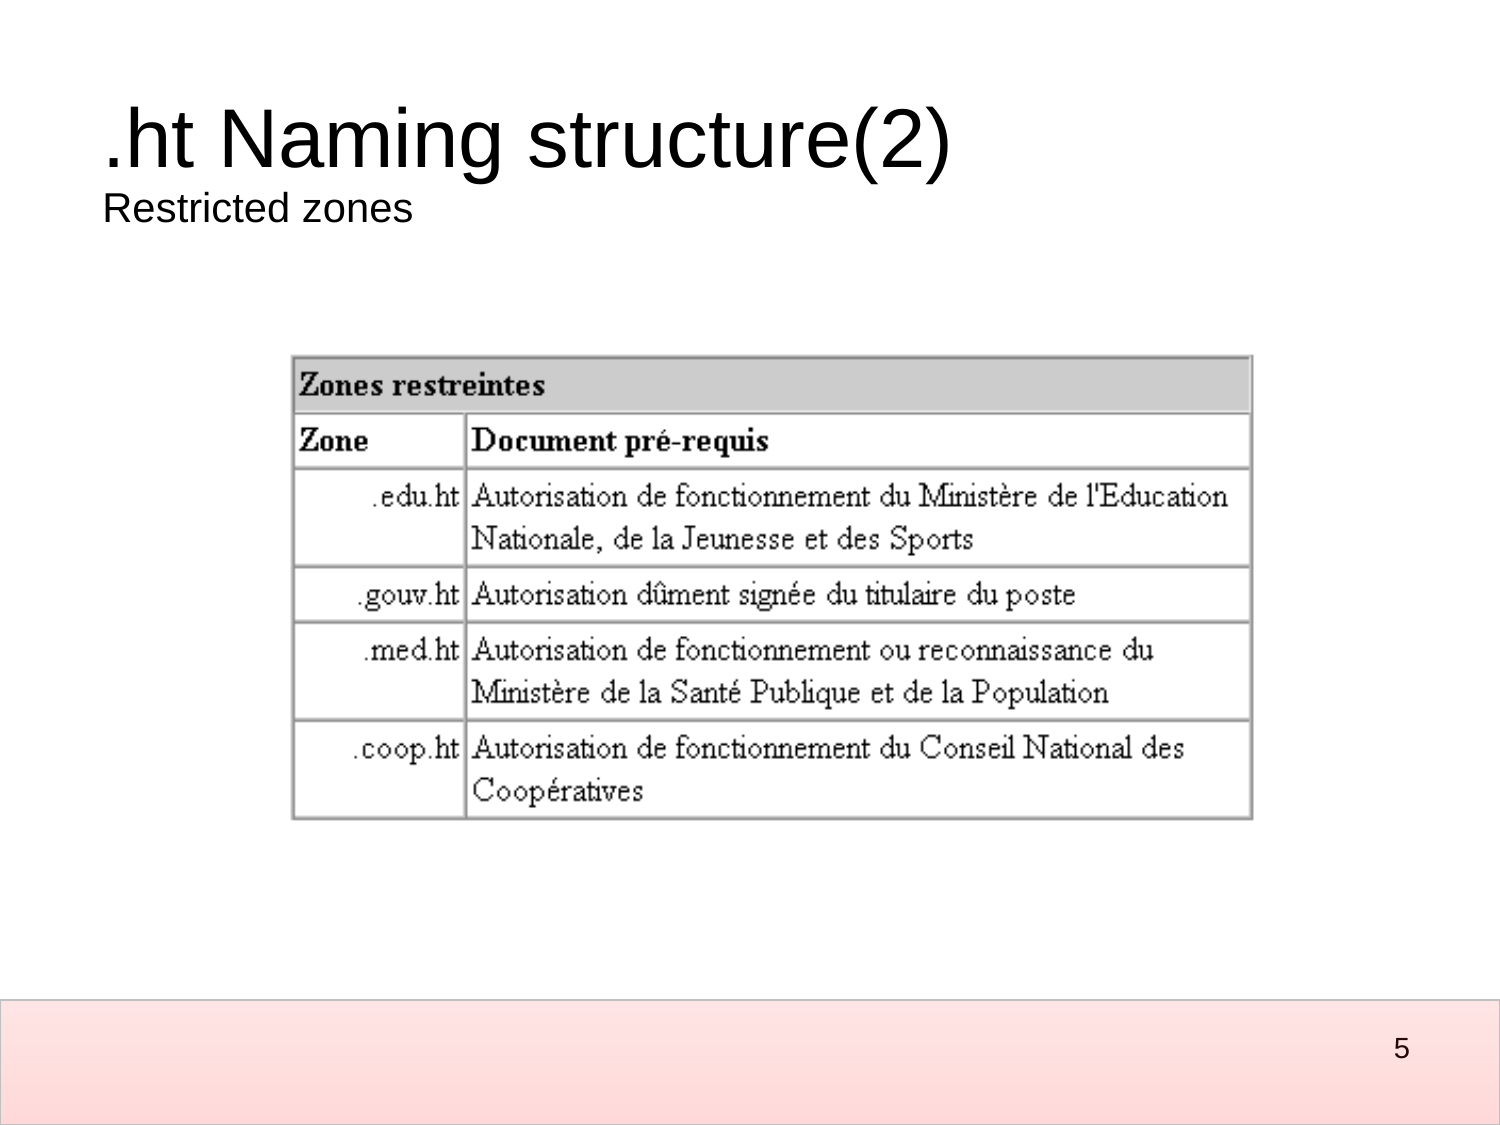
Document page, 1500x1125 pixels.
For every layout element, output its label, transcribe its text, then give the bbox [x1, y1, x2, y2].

text_box [0, 999, 1500, 1125]
subtitle .ht Naming structure(2) Restricted zones [87, 99, 1450, 999]
picture [287, 349, 1256, 825]
